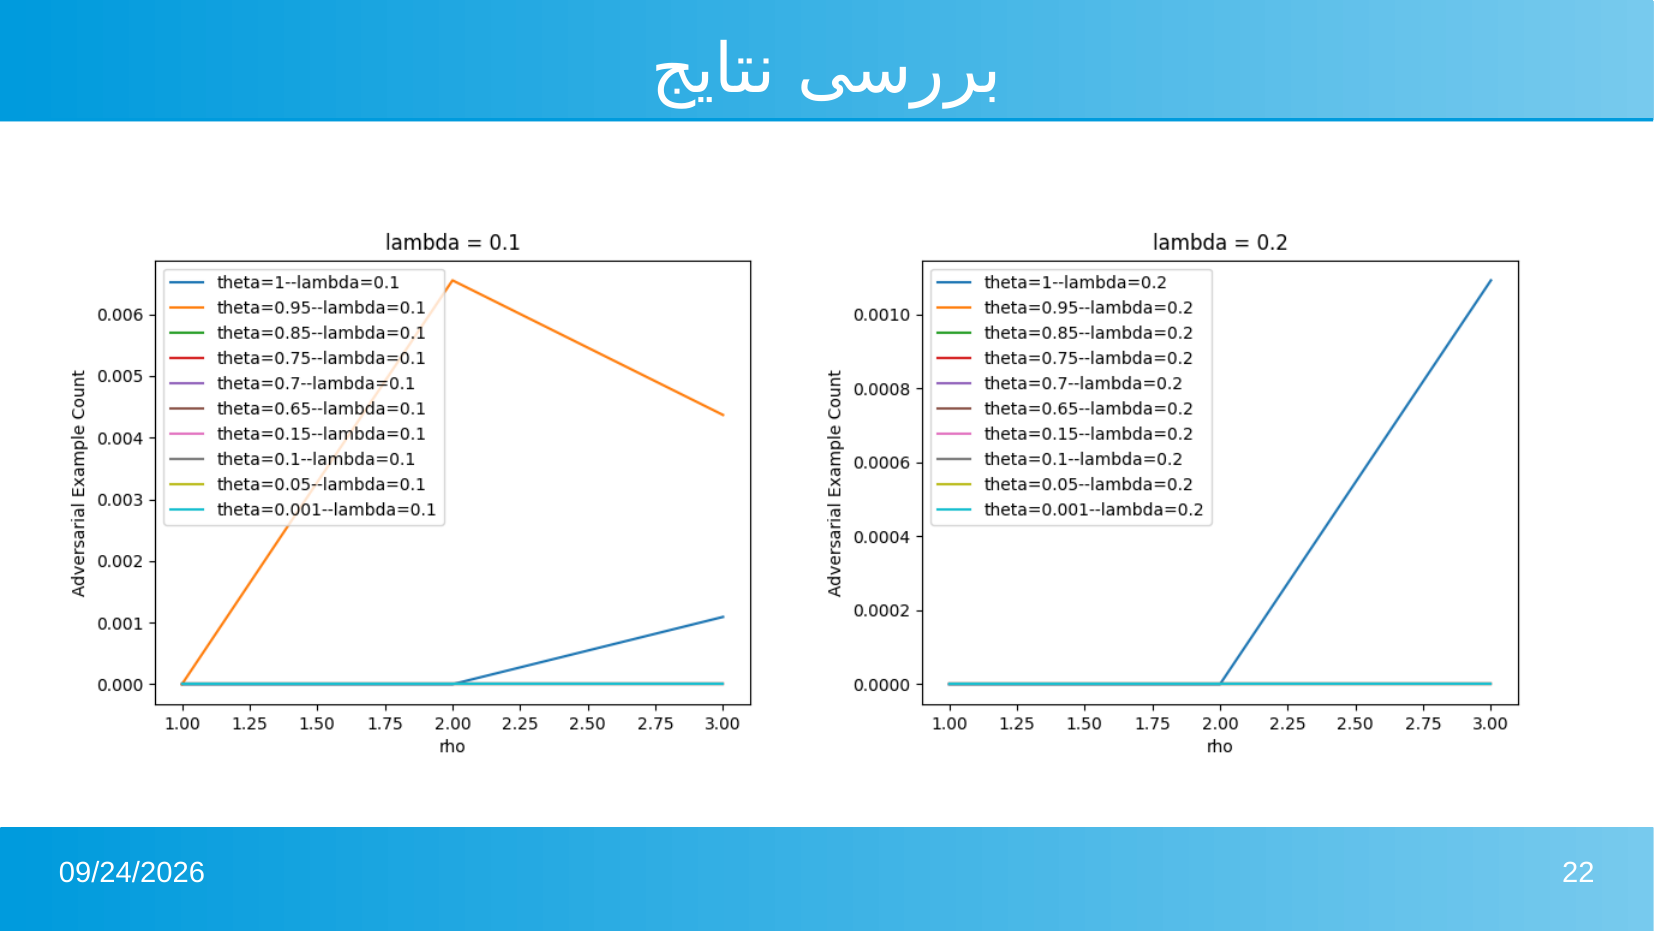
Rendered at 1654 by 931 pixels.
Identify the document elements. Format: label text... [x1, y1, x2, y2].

title بررسی نتایج [59, 29, 1595, 108]
picture [59, 191, 1595, 768]
